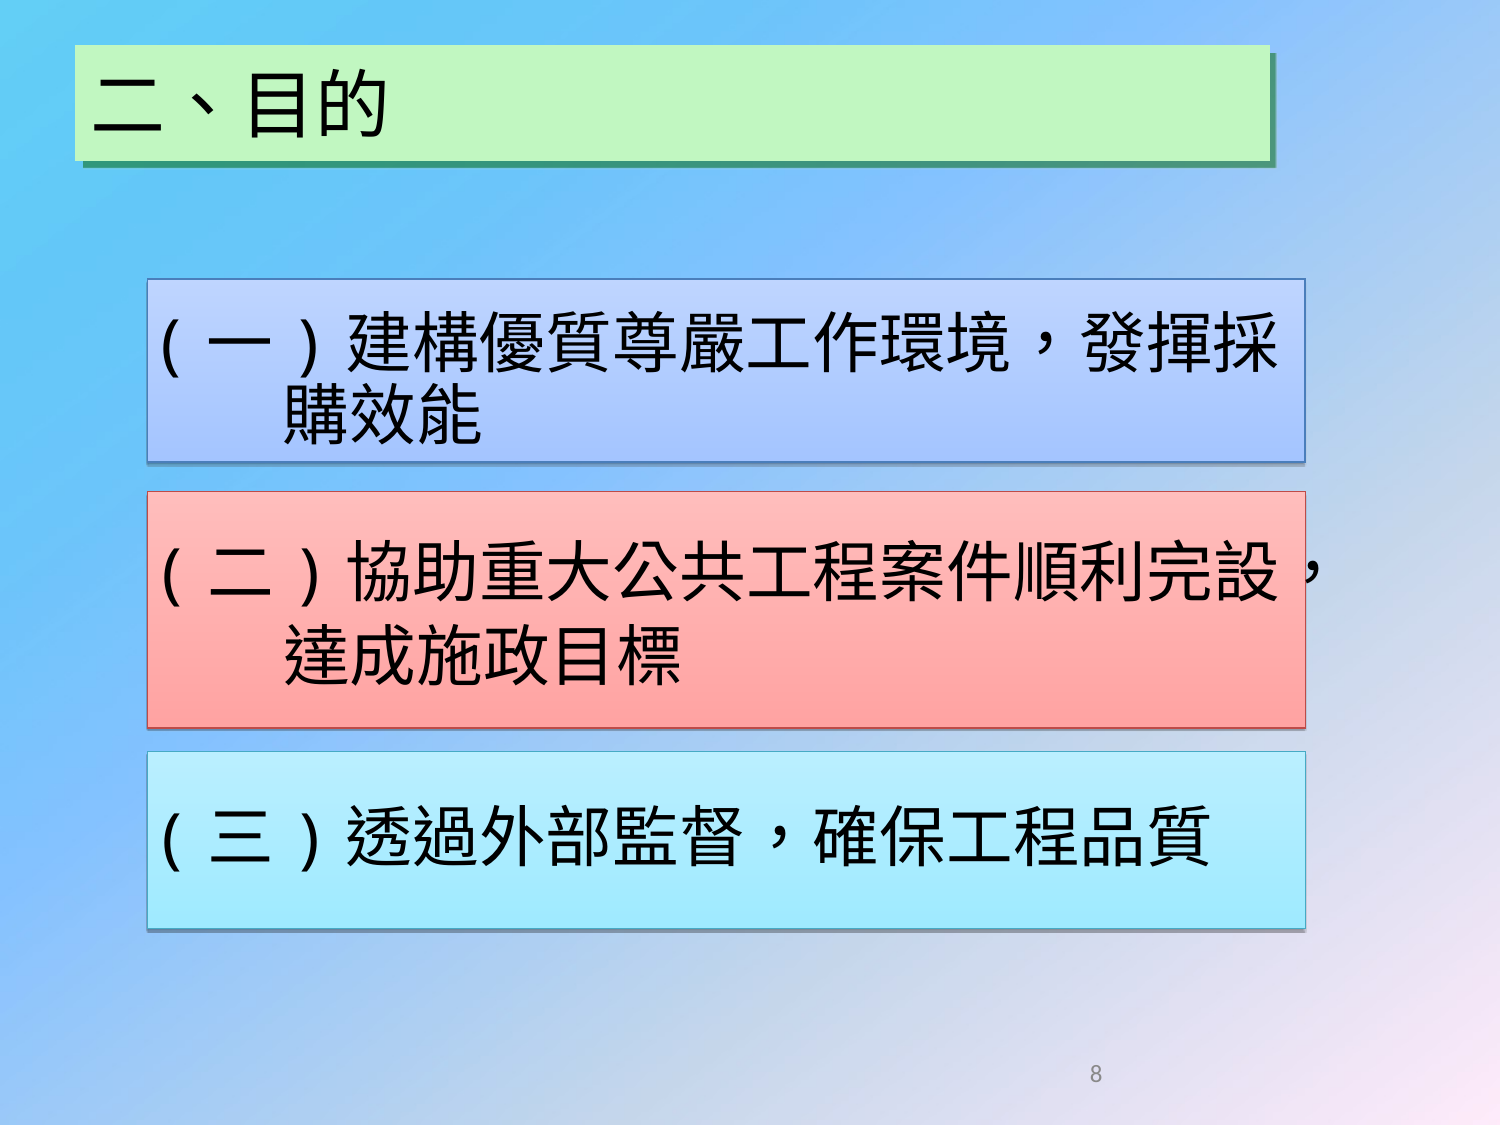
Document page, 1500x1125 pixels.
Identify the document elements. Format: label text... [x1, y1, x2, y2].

text_box (二)協助重大公共工程案件順利完設，達成施政目標 [148, 492, 1306, 728]
text_box [1074, 1042, 1426, 1103]
text_box (三)透過外部監督，確保工程品質 [148, 751, 1306, 929]
text_box (一)建構優質尊嚴工作環境，發揮採購效能 [148, 279, 1305, 485]
title 二、目的 [75, 45, 1270, 161]
